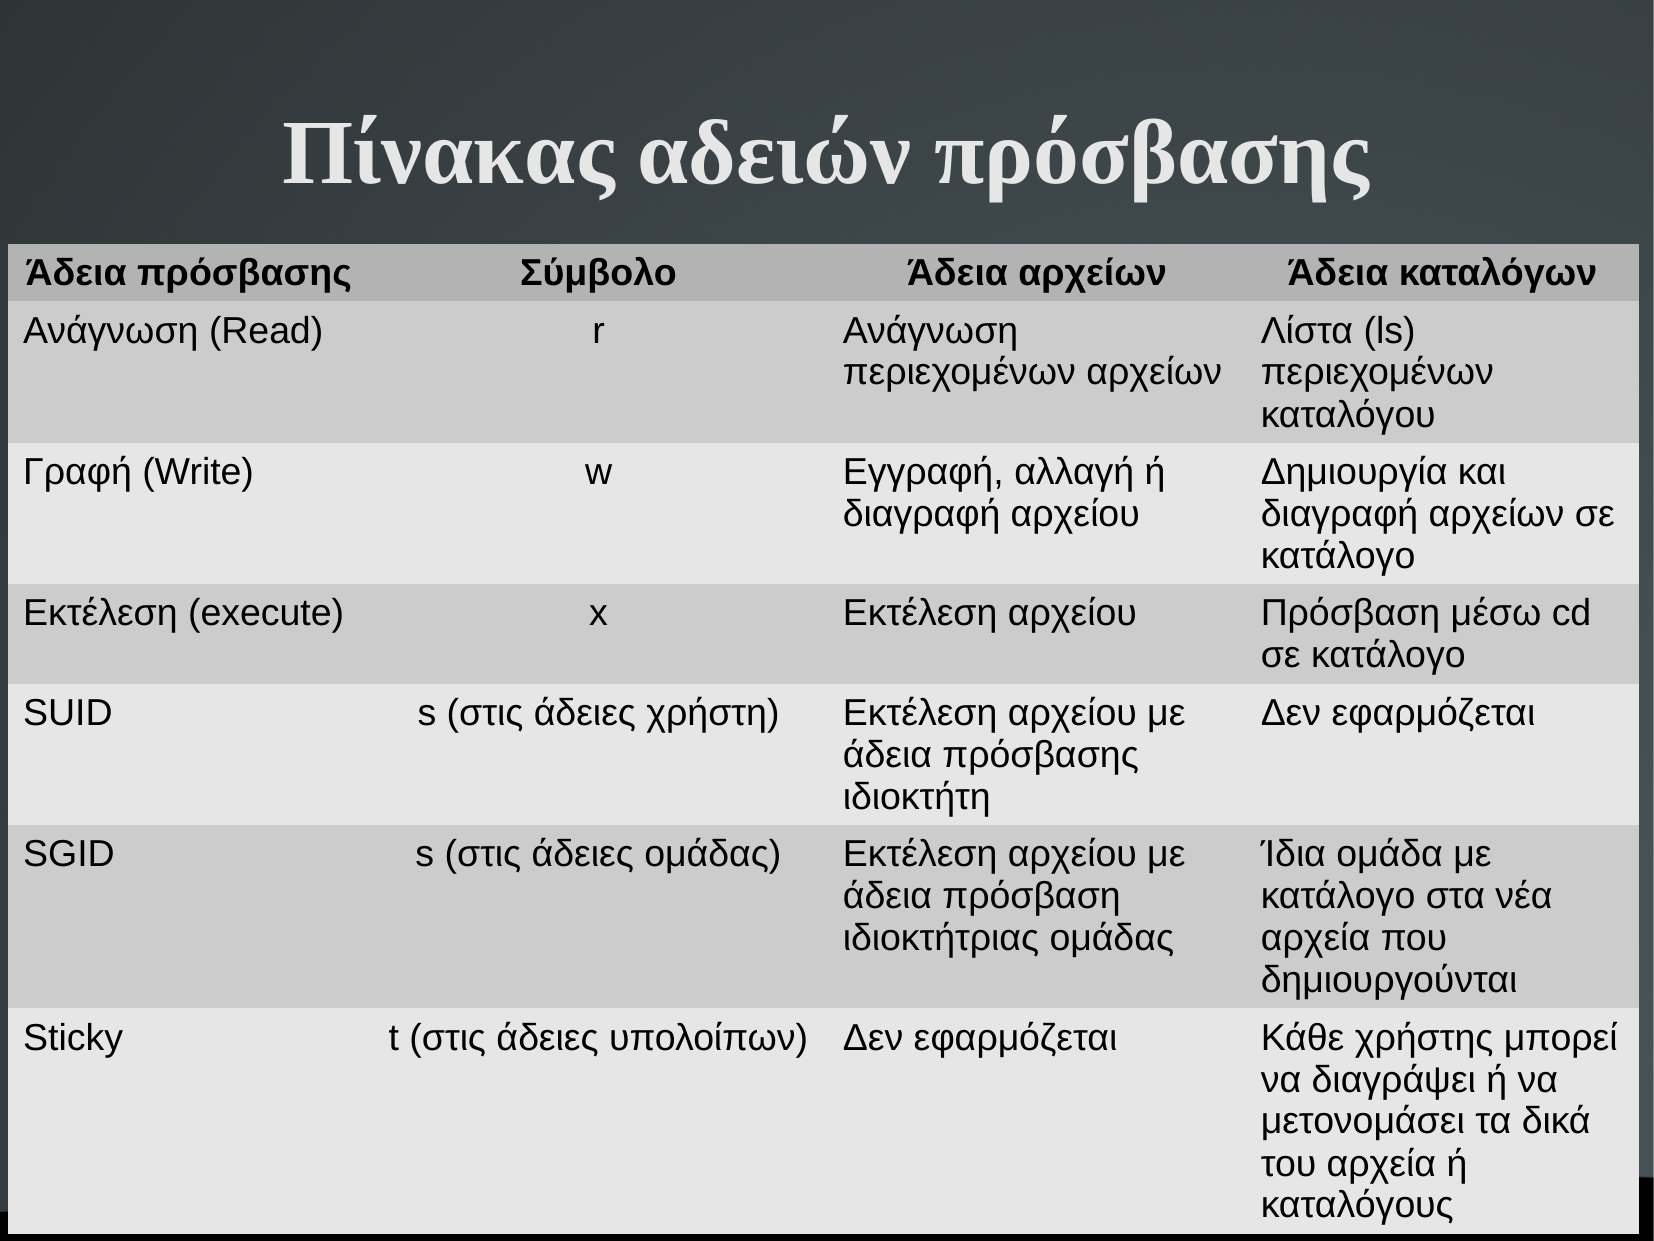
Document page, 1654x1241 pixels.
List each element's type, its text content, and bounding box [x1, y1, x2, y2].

table_cell Κάθε χρήστης μπορεί να διαγράψει ή να μετονομάσει τα δικά του αρχεία ή καταλόγους [1246, 1008, 1639, 1234]
table_cell Δεν εφαρμόζεται [1246, 684, 1639, 825]
table_cell Δημιουργία και διαγραφή αρχείων σε κατάλογο [1246, 443, 1639, 584]
table_cell Πρόσβαση μέσω cd σε κατάλογο [1246, 584, 1639, 684]
table_cell Εκτέλεση αρχείου με άδεια πρόσβαση ιδιοκτήτριας ομάδας [828, 825, 1246, 1008]
table_header Άδεια αρχείων [828, 244, 1246, 301]
table_cell x [369, 584, 828, 684]
table_cell Εκτέλεση αρχείου [828, 584, 1246, 684]
table_cell SGID [8, 825, 369, 1008]
table_cell Δεν εφαρμόζεται [828, 1008, 1246, 1234]
table_header Άδεια πρόσβασης [8, 244, 369, 301]
table_cell Εγγραφή, αλλαγή ή διαγραφή αρχείου [828, 443, 1246, 584]
table_cell t (στις άδειες υπολοίπων) [369, 1008, 828, 1234]
table_cell Γραφή (Write) [8, 443, 369, 584]
table_header Άδεια καταλόγων [1246, 244, 1639, 301]
table_cell Ίδια ομάδα με κατάλογο στα νέα αρχεία που δημιουργούνται [1246, 825, 1639, 1008]
table_cell SUID [8, 684, 369, 825]
table_cell Ανάγνωση περιεχομένων αρχείων [828, 301, 1246, 443]
title Πίνακας αδειών πρόσβασης [82, 49, 1571, 244]
table_cell s (στις άδειες ομάδας) [369, 825, 828, 1008]
table_cell w [369, 443, 828, 584]
table_cell Sticky [8, 1008, 369, 1234]
table_cell Εκτέλεση (execute) [8, 584, 369, 684]
table_cell Εκτέλεση αρχείου με άδεια πρόσβασης ιδιοκτήτη [828, 684, 1246, 825]
table_cell Ανάγνωση (Read) [8, 301, 369, 443]
table_cell Λίστα (ls) περιεχομένων καταλόγου [1246, 301, 1639, 443]
table_cell s (στις άδειες χρήστη) [369, 684, 828, 825]
picture [0, 0, 1654, 1241]
table_header Σύμβολο [369, 244, 828, 301]
table_cell r [369, 301, 828, 443]
